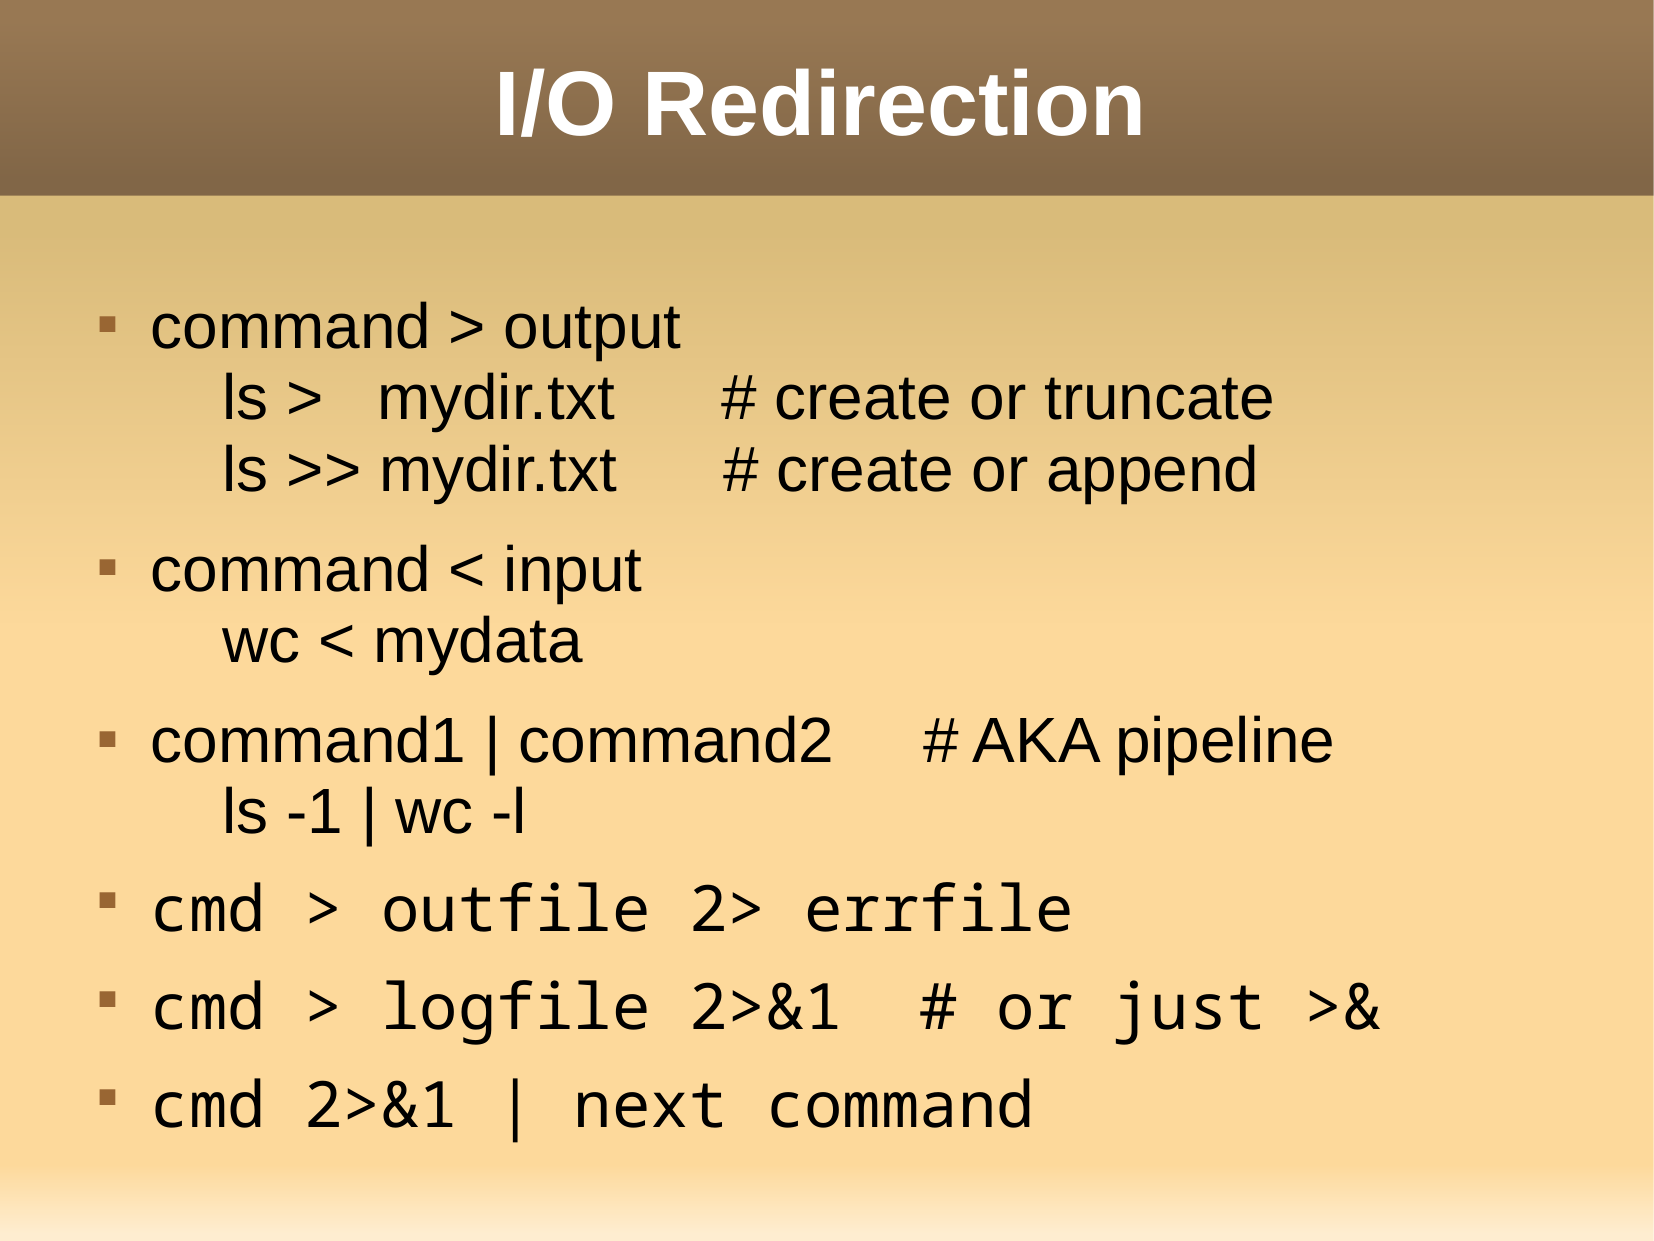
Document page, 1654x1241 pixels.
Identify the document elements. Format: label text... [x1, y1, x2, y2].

list command > output ls > mydir.txt # create or truncate ls >> mydir.txt # create or append command < input wc < mydata command1 | command2 # AKA pipeline ls -1 | wc -l cmd > outfile 2> errfile cmd > logfile 2>&1 # or just >& cmd 2>&1 | next command [82, 290, 1571, 1148]
title I/O Redirection [76, 0, 1565, 208]
picture [0, 0, 1654, 1241]
